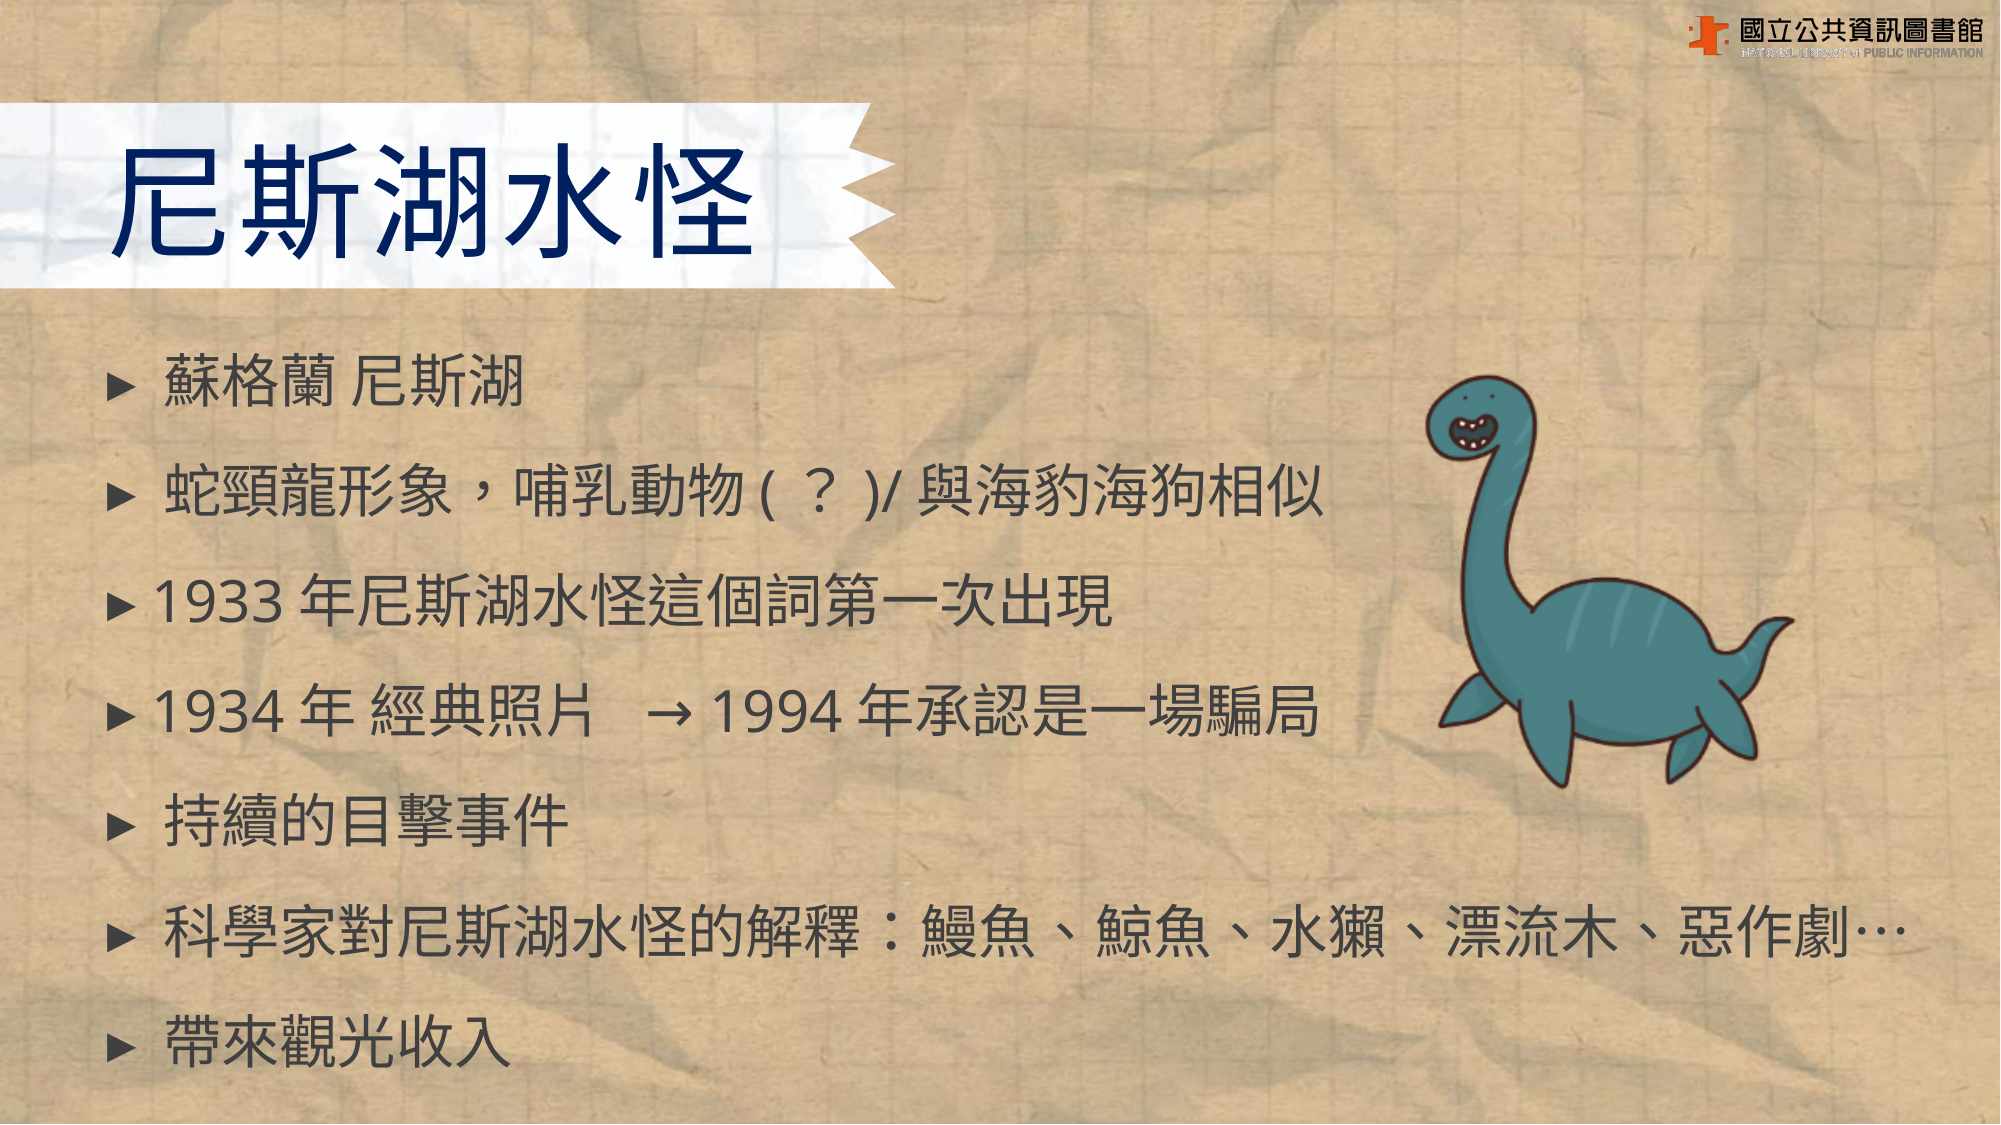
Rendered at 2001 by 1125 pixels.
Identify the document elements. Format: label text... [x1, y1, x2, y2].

text_box ▸ 1933年尼斯湖水怪這個詞第一次出現 [92, 556, 1224, 643]
picture [1224, 232, 1894, 902]
text_box ▸ 持續的目擊事件 [92, 777, 687, 863]
text_box ▸ 1934年 經典照片 [92, 666, 630, 753]
text_box → 1994年承認是一場騙局 [630, 666, 1224, 753]
text_box ▸ 帶來觀光收入 [92, 997, 687, 1084]
picture [0, 23, 995, 350]
text_box ▸ 蘇格蘭 尼斯湖 [92, 336, 672, 423]
text_box 尼斯湖水怪 [92, 115, 816, 283]
text_box ▸ 蛇頸龍形象，哺乳動物(？)/與海豹海狗相似 [92, 446, 1224, 533]
text_box ▸ 科學家對尼斯湖水怪的解釋：鰻魚、鯨魚、水獺、漂流木、惡作劇… [92, 887, 1979, 973]
